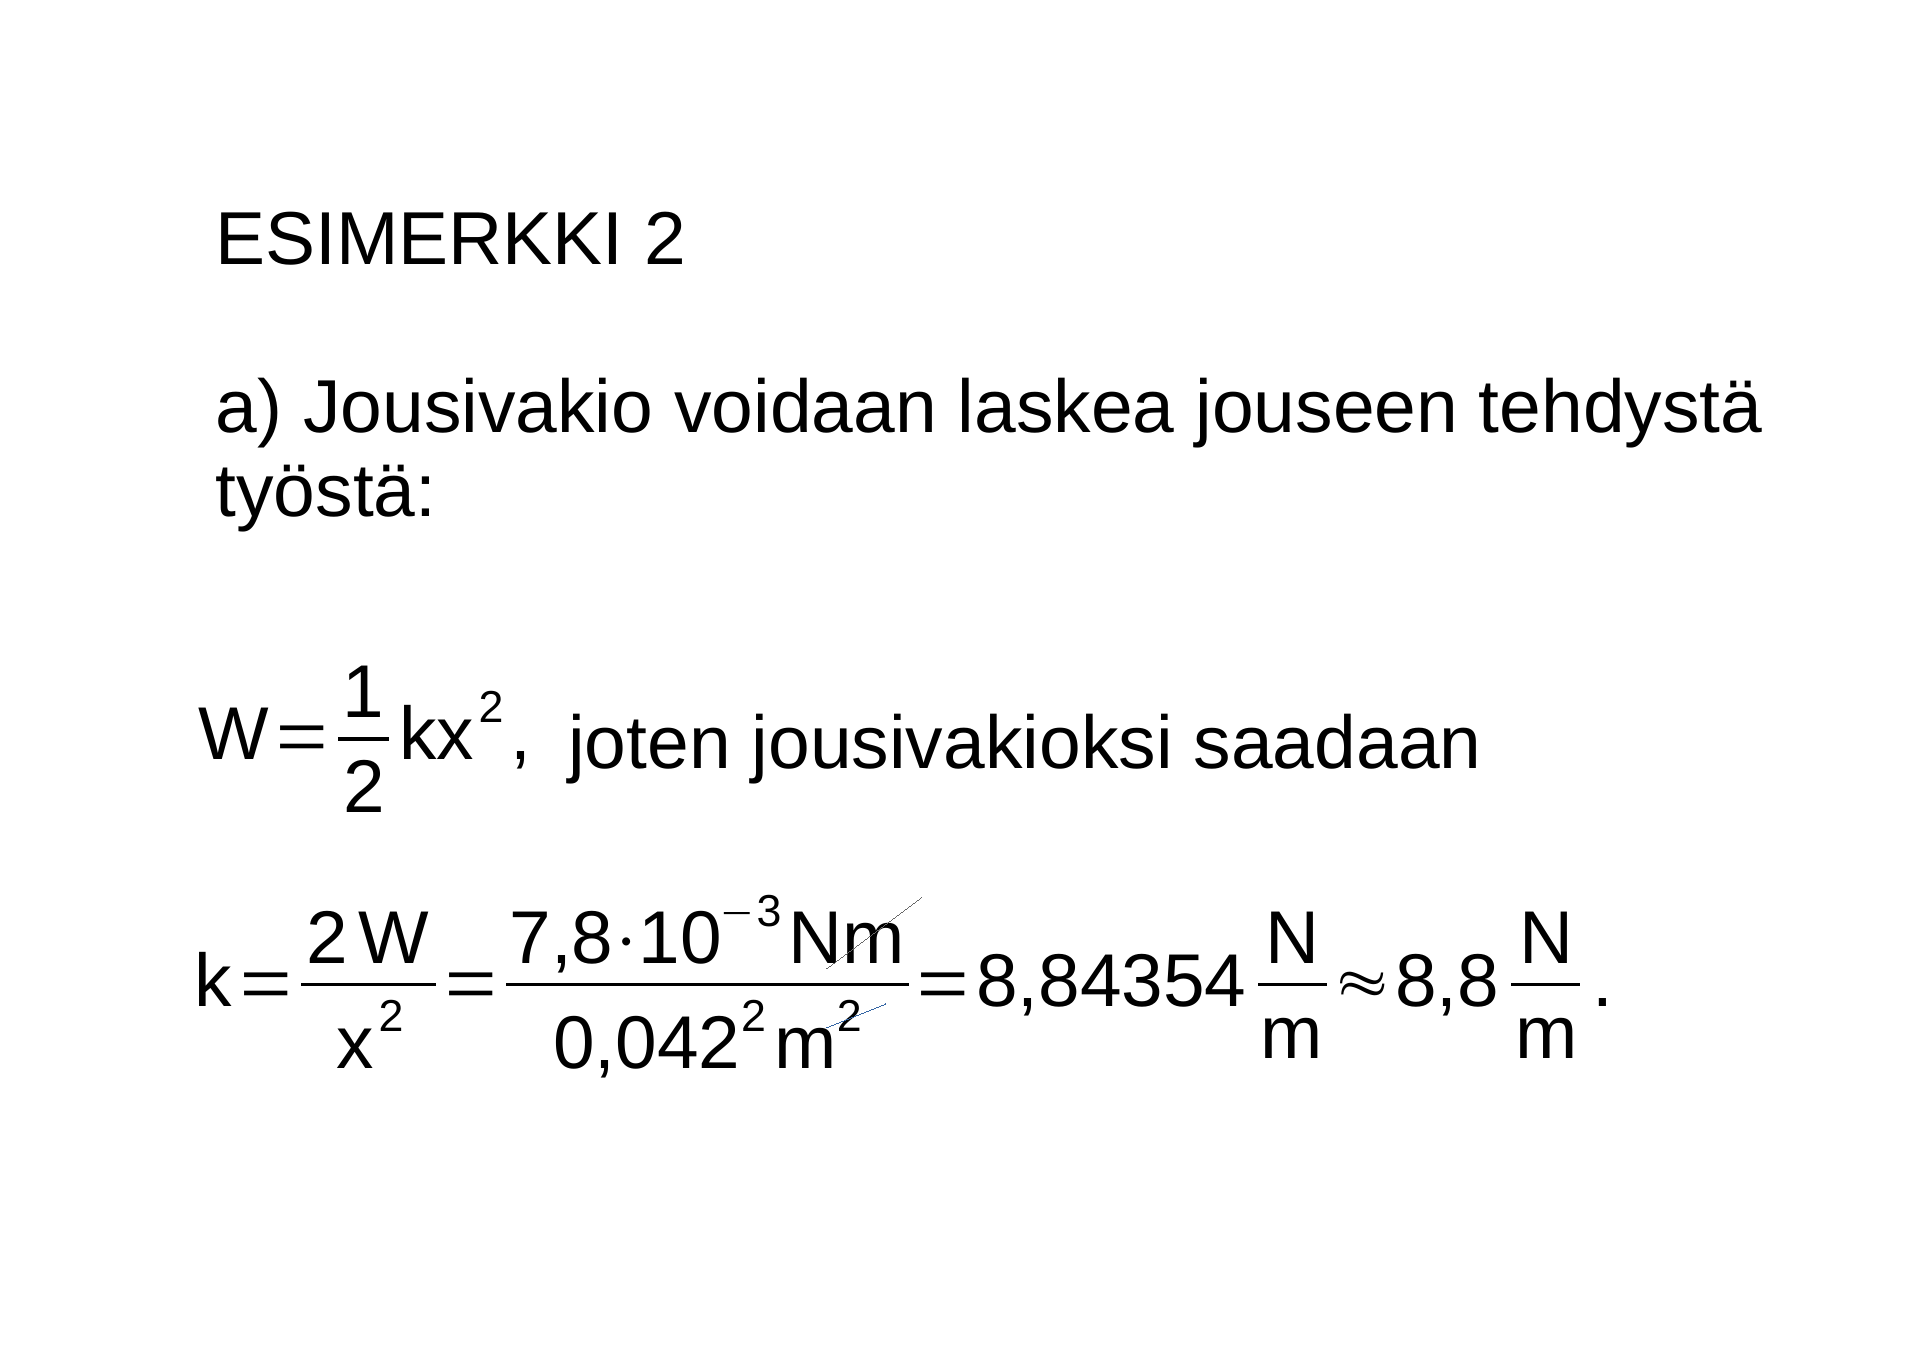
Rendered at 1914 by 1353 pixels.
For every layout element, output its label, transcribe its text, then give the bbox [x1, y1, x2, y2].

chart [187, 885, 1619, 1085]
text_box ESIMERKKI 2 a) Jousivakio voidaan laskea jouseen tehdystä työstä: joten jousivakioksi saadaan [200, 188, 1778, 960]
chart [188, 649, 538, 828]
